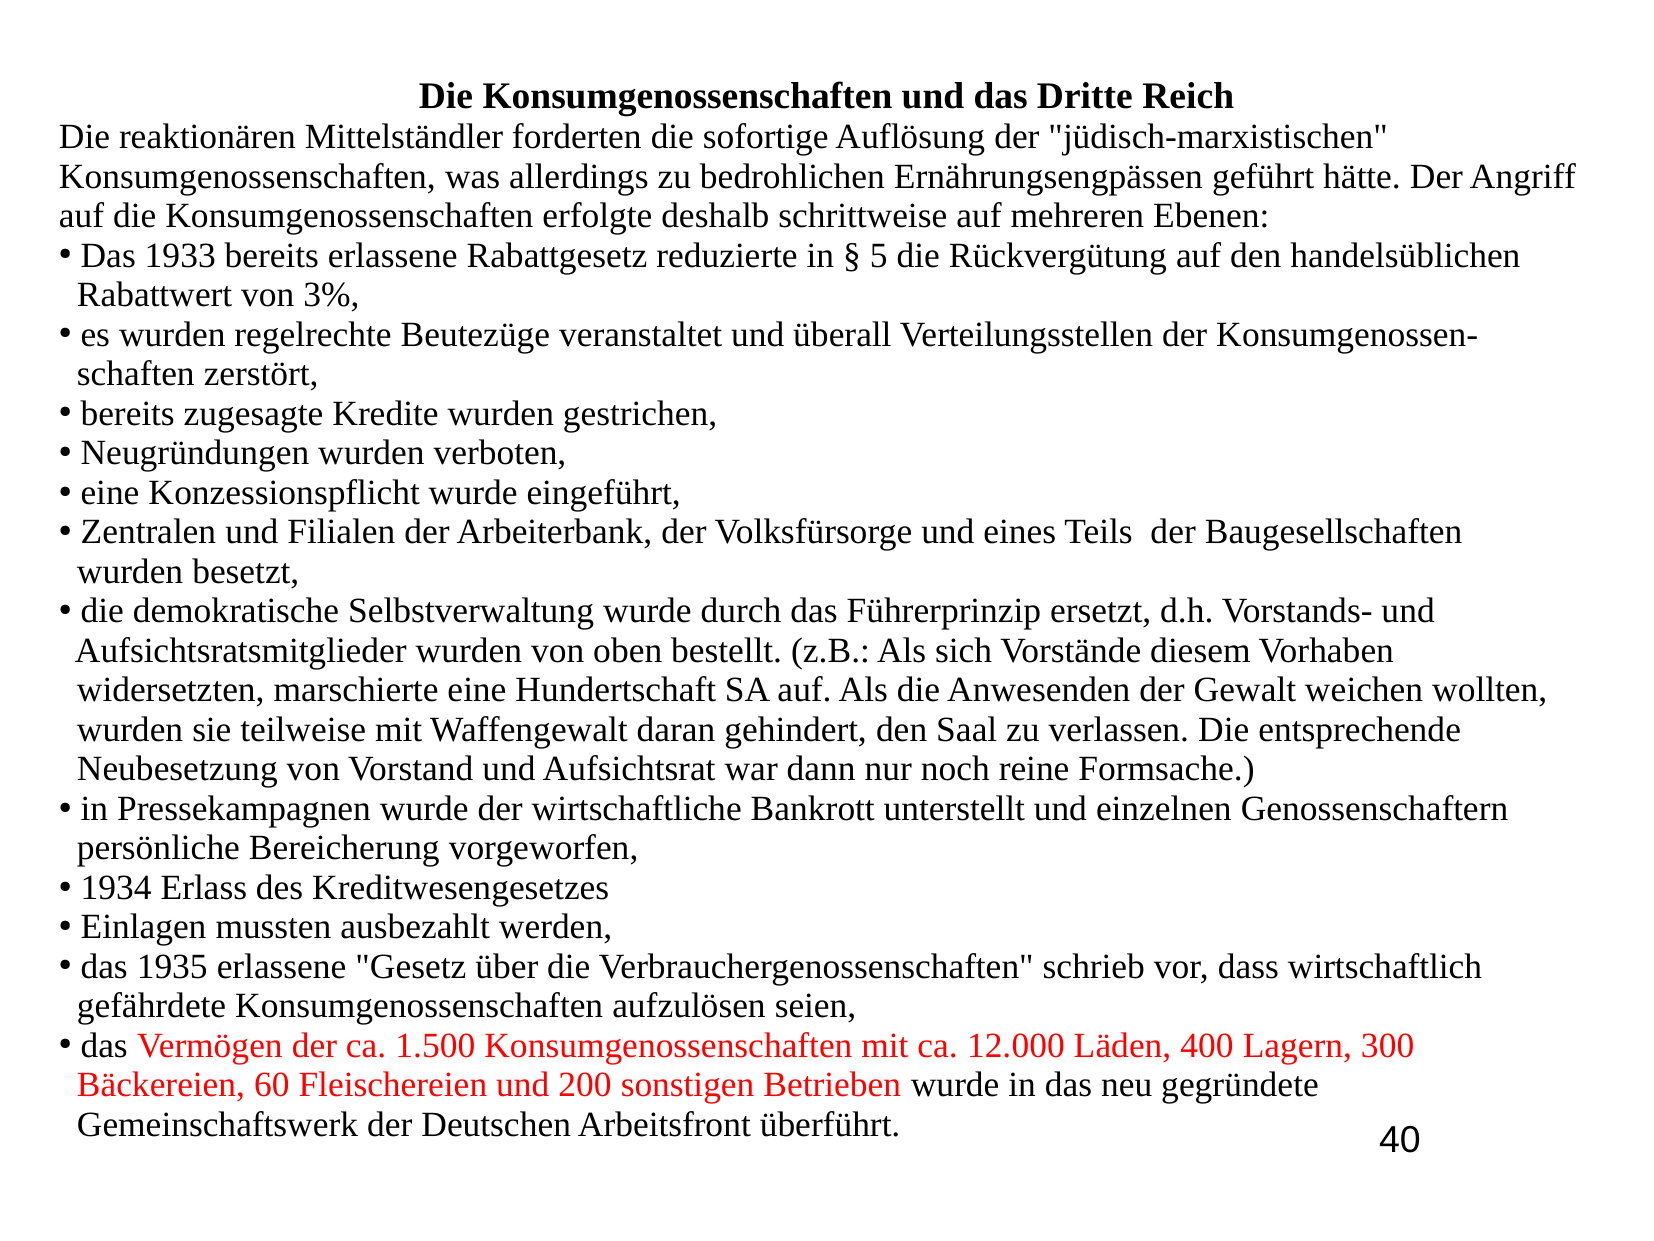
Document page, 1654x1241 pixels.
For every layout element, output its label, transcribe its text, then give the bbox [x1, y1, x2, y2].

text_box Die Konsumgenossenschaften und das Dritte Reich Die reaktionären Mittelständler forderten die sofortige Auflösung der "jüdisch-marxistischen" Konsumgenossenschaften, was allerdings zu bedrohlichen Ernährungsengpässen geführt hätte. Der Angriff auf die Konsumgenossenschaften erfolgte deshalb schrittweise auf mehreren Ebenen: Das 1933 bereits erlassene Rabattgesetz reduzierte in § 5 die Rückvergütung auf den handelsüblichen Rabattwert von 3%, es wurden regelrechte Beutezüge veranstaltet und überall Verteilungsstellen der Konsumgenossen- schaften zerstört, bereits zugesagte Kredite wurden gestrichen, Neugründungen wurden verboten, eine Konzessionspflicht wurde eingeführt, Zentralen und Filialen der Arbeiterbank, der Volksfürsorge und eines Teils der Baugesellschaften wurden besetzt, die demokratische Selbstverwaltung wurde durch das Führerprinzip ersetzt, d.h. Vorstands- und Aufsichtsratsmitglieder wurden von oben bestellt. (z.B.: Als sich Vorstände diesem Vorhaben widersetzten, marschierte eine Hundertschaft SA auf. Als die Anwesenden der Gewalt weichen wollten, wurden sie teilweise mit Waffengewalt daran gehindert, den Saal zu verlassen. Die entsprechende Neubesetzung von Vorstand und Aufsichtsrat war dann nur noch reine Formsache.) in Pressekampagnen wurde der wirtschaftliche Bankrott unterstellt und einzelnen Genossenschaftern persönliche Bereicherung vorgeworfen, 1934 Erlass des Kreditwesengesetzes Einlagen mussten ausbezahlt werden, das 1935 erlassene "Gesetz über die Verbrauchergenossenschaften" schrieb vor, dass wirtschaftlich gefährdete Konsumgenossenschaften aufzulösen seien, das Vermögen der ca. 1.500 Konsumgenossenschaften mit ca. 12.000 Läden, 400 Lagern, 300 Bäckereien, 60 Fleischereien und 200 sonstigen Betrieben wurde in das neu gegründete Gemeinschaftswerk der Deutschen Arbeitsfront überführt. [44, 67, 1610, 1152]
text_box <Nummer> [1364, 1111, 1582, 1182]
